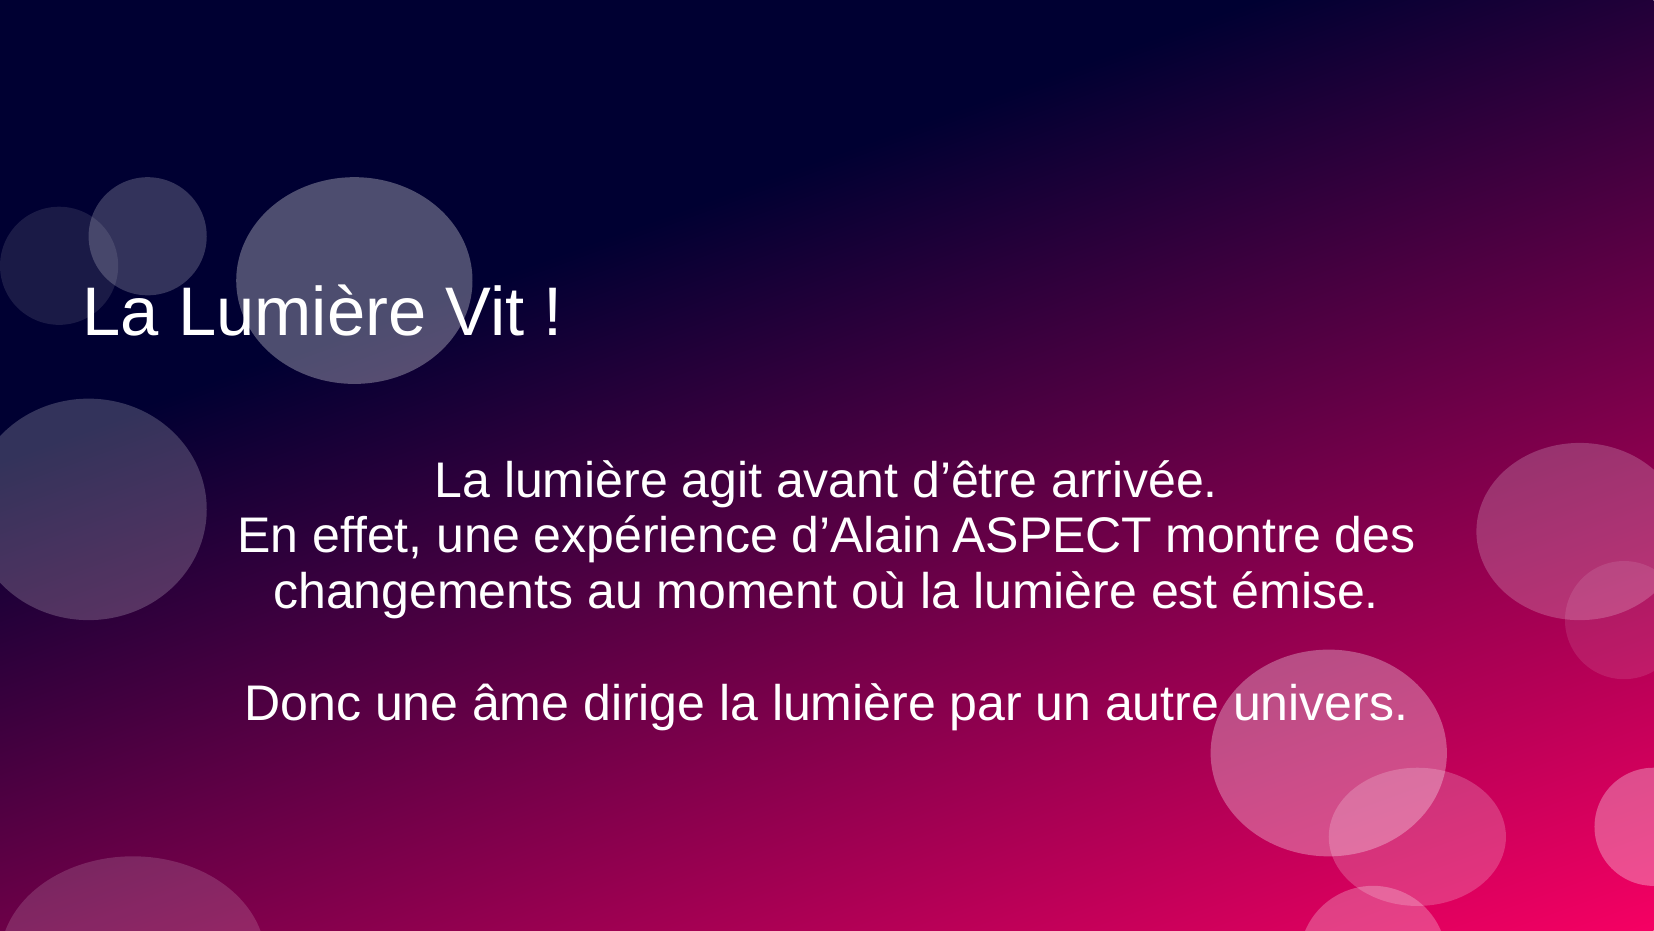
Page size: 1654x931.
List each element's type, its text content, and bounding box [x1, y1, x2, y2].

subtitle La lumière agit avant d’être arrivée. En effet, une expérience d’Alain ASPECT montre des changements au moment où la lumière est émise. Donc une âme dirige la lumière par un autre univers. [82, 425, 1571, 758]
title La Lumière Vit ! [82, 234, 1571, 390]
